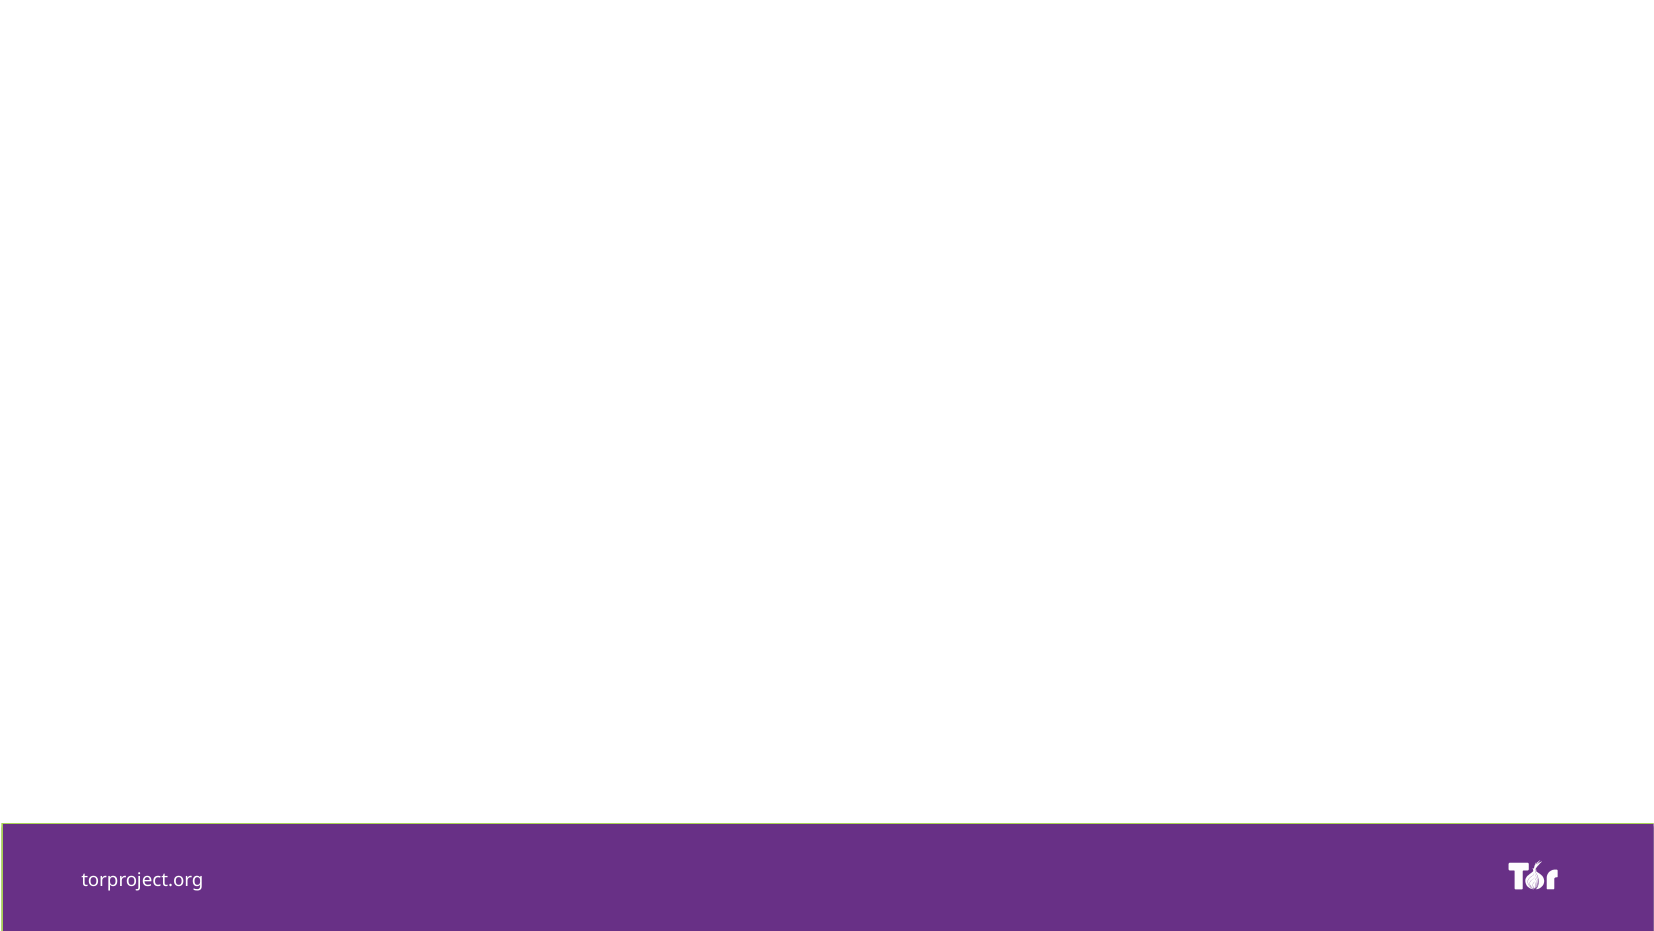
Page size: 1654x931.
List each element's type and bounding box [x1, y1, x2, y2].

picture [1498, 852, 1568, 900]
